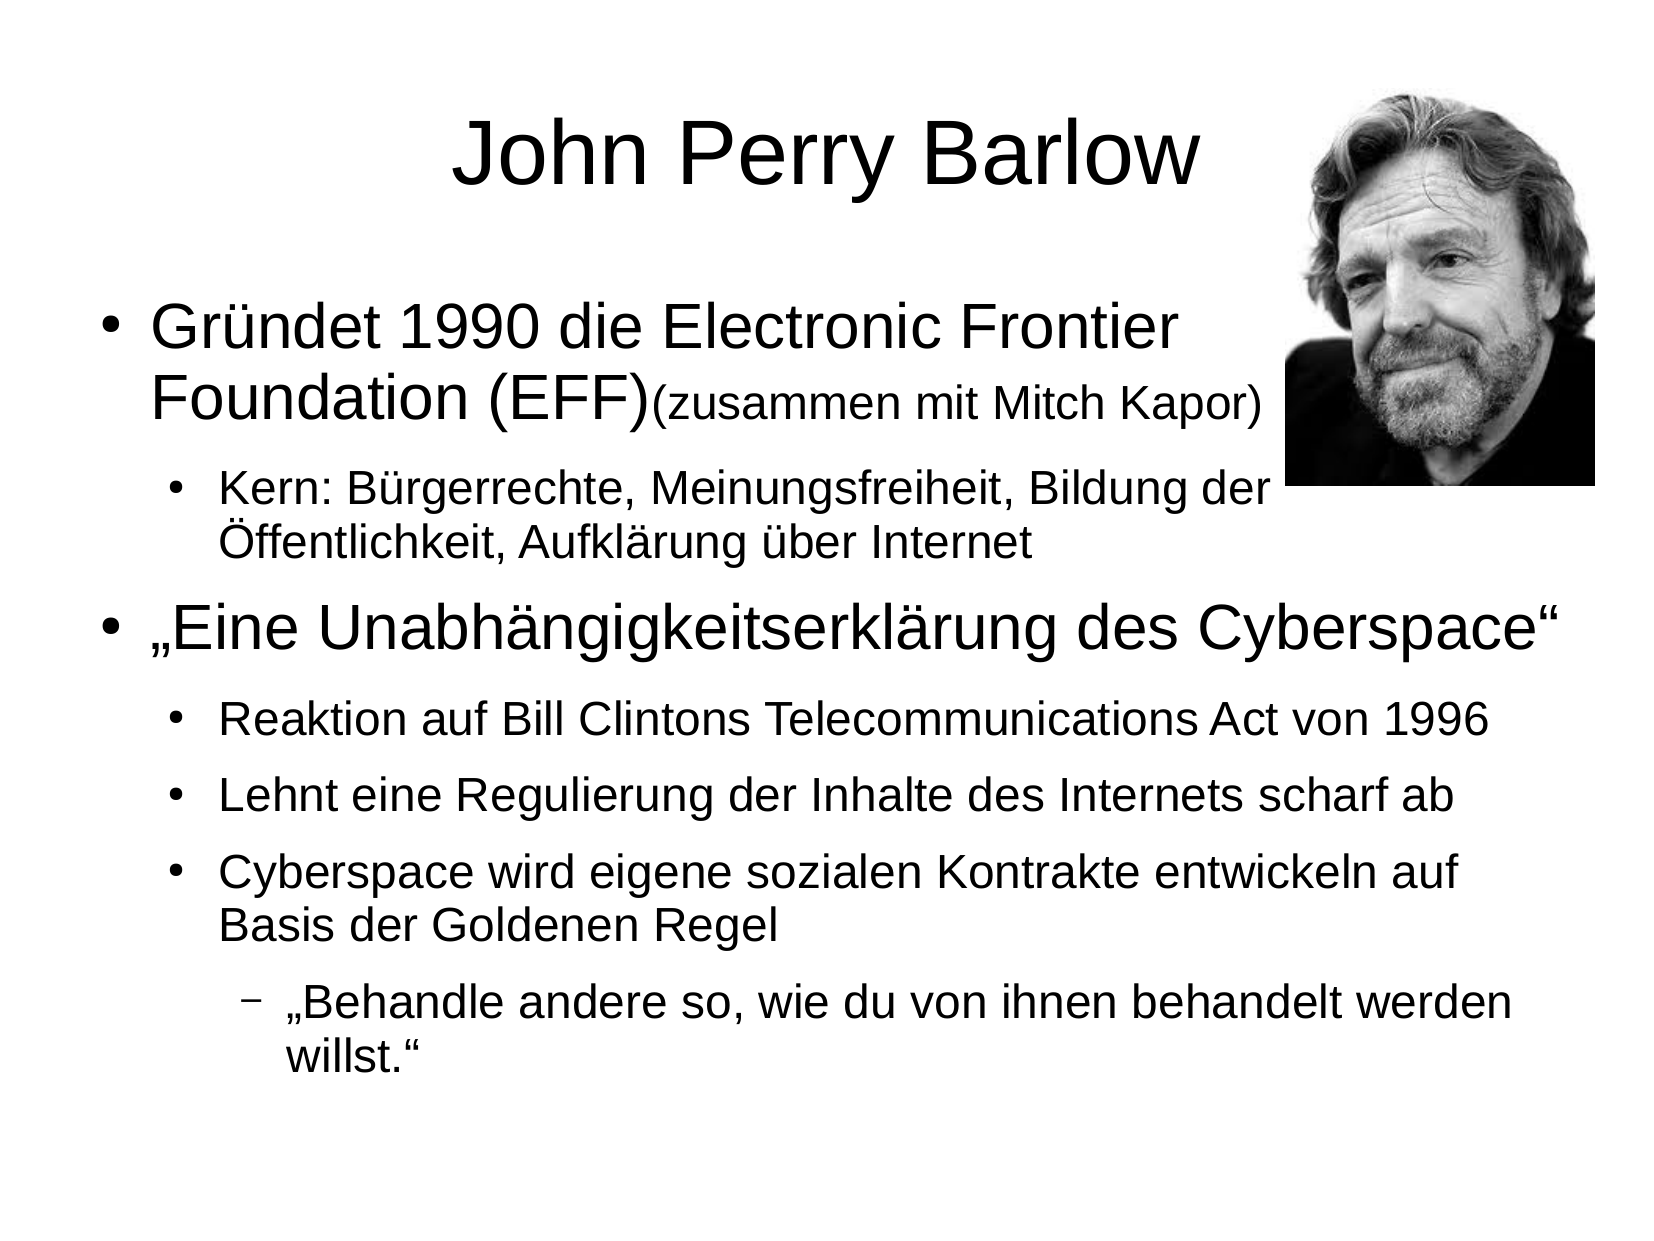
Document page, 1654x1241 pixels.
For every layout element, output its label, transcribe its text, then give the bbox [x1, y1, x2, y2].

list Gründet 1990 die Electronic Frontier Foundation (EFF)(zusammen mit Mitch Kapor) Kern: Bürgerrechte, Meinungsfreiheit, Bildung der Öffentlichkeit, Aufklärung über Internet „Eine Unabhängigkeitserklärung des Cyberspace“ Reaktion auf Bill Clintons Telecommunications Act von 1996 Lehnt eine Regulierung der Inhalte des Internets scharf ab Cyberspace wird eigene sozialen Kontrakte entwickeln auf Basis der Goldenen Regel „Behandle andere so, wie du von ihnen behandelt werden willst.“ [82, 290, 1571, 1109]
picture [1285, 88, 1595, 486]
title John Perry Barlow [82, 49, 1571, 257]
